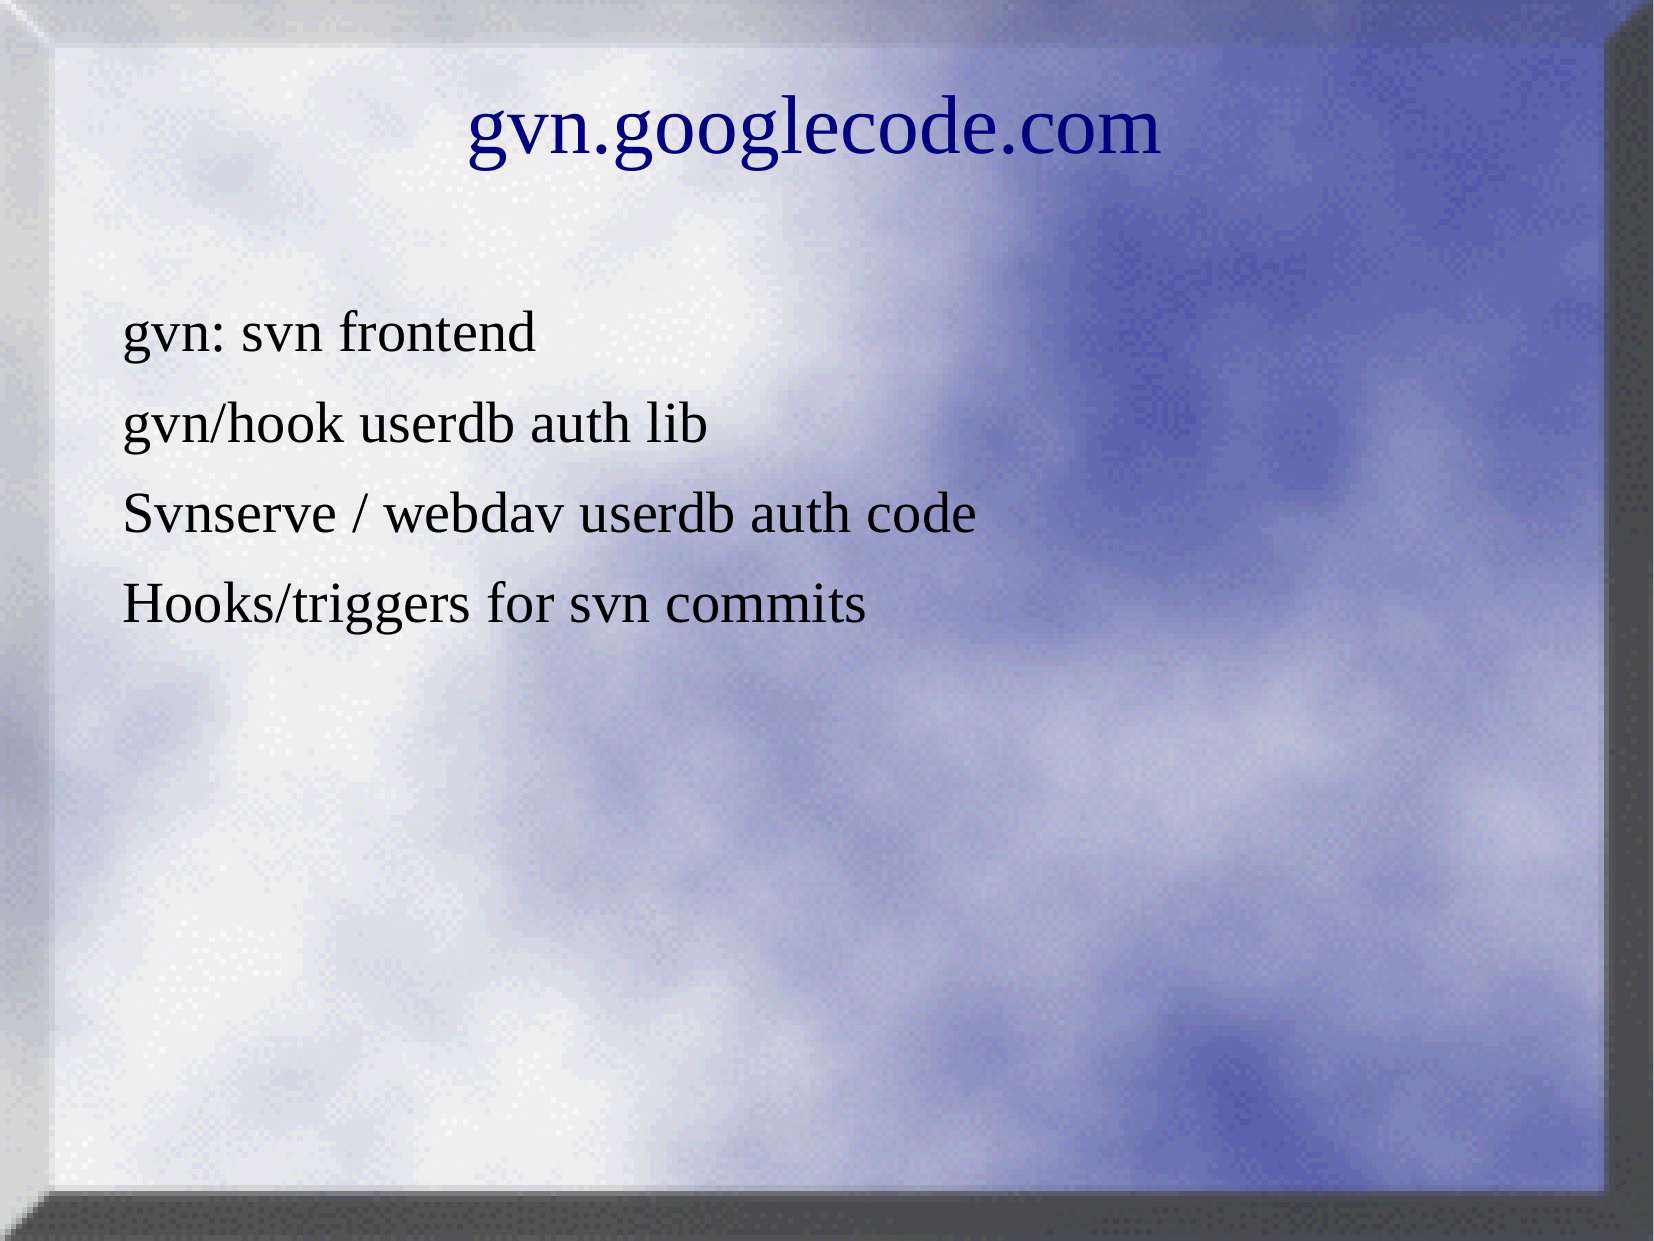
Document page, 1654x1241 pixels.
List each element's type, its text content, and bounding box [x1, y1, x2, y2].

picture [0, 0, 1654, 1241]
list gvn: svn frontend gvn/hook userdb auth lib Svnserve / webdav userdb auth code Hooks/triggers for svn commits [122, 299, 1535, 808]
title gvn.googlecode.com [195, 71, 1435, 179]
